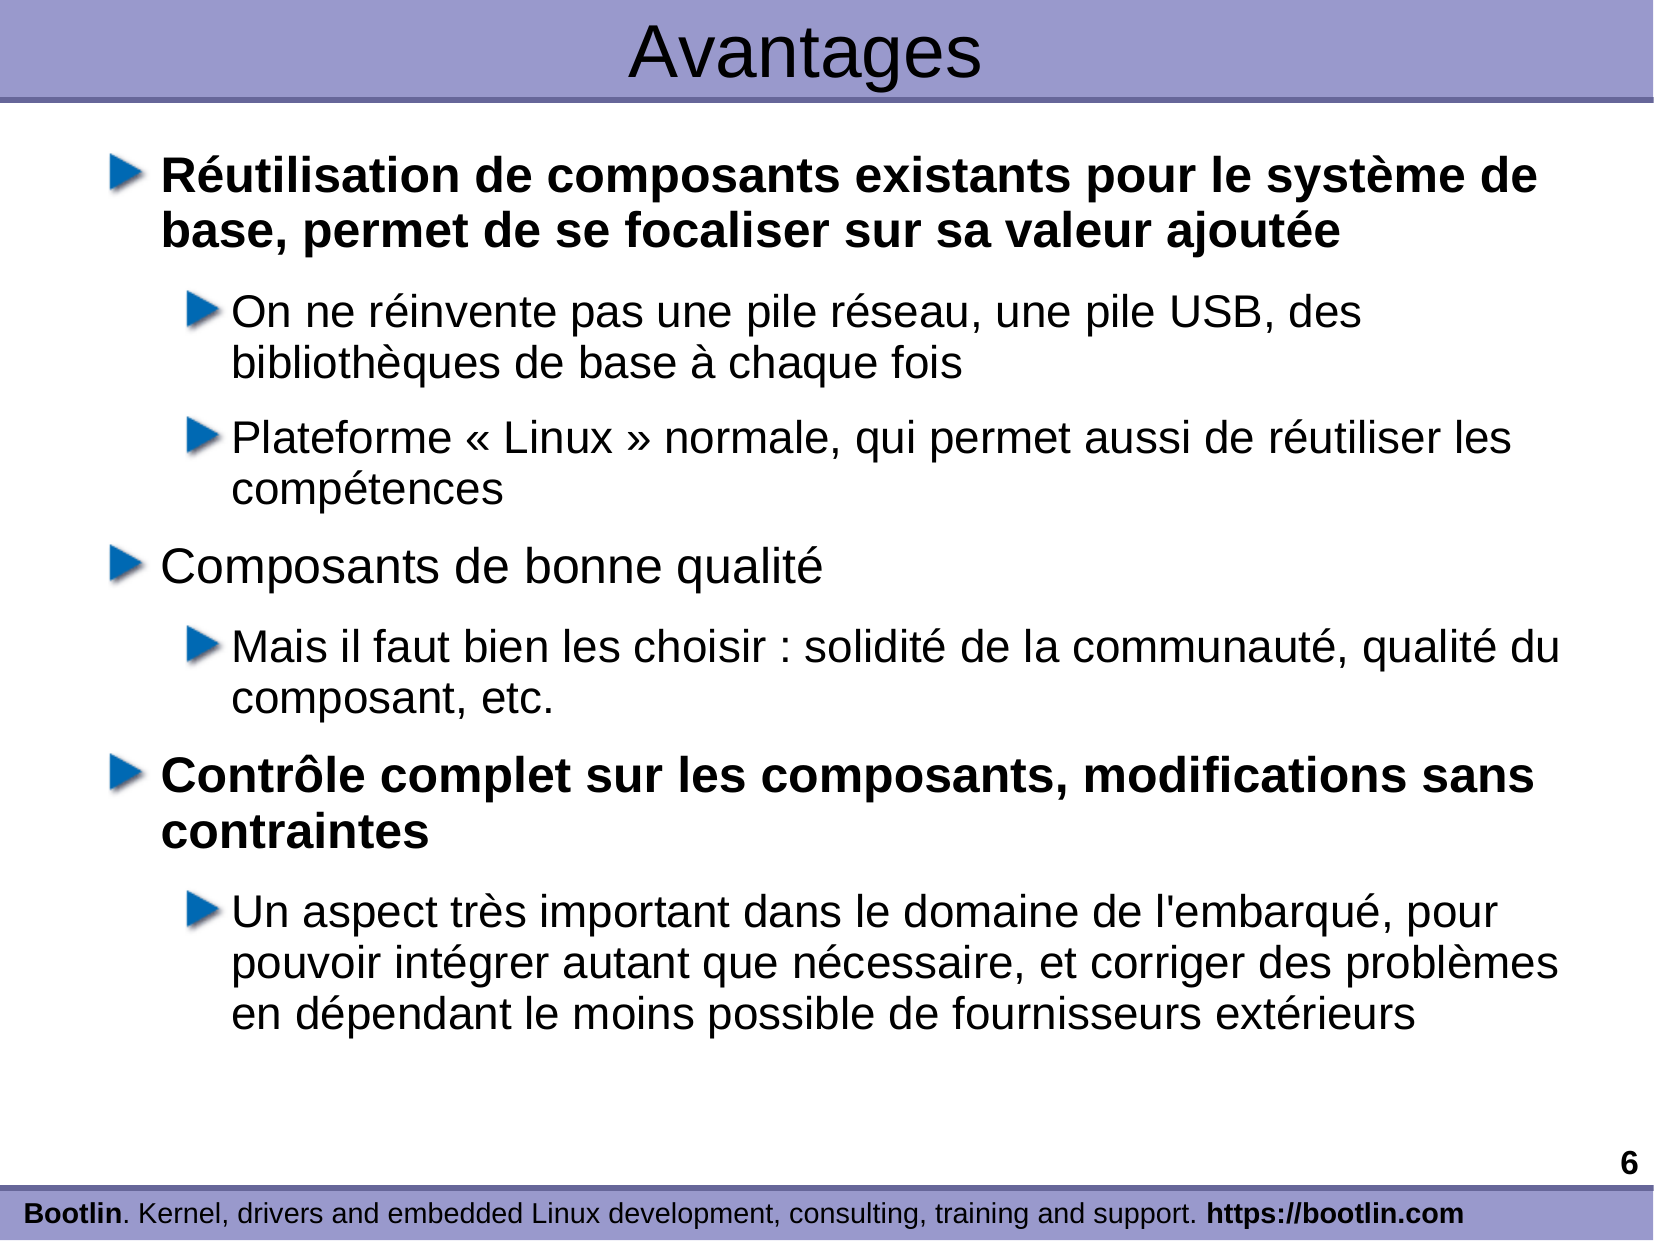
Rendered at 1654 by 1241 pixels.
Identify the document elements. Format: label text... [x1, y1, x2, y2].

title Avantages [60, 5, 1551, 97]
list Réutilisation de composants existants pour le système de base, permet de se focaliser sur sa valeur ajoutée On ne réinvente pas une pile réseau, une pile USB, des bibliothèques de base à chaque fois Plateforme « Linux » normale, qui permet aussi de réutiliser les compétences Composants de bonne qualité Mais il faut bien les choisir : solidité de la communauté, qualité du composant, etc. Contrôle complet sur les composants, modifications sans contraintes Un aspect très important dans le domaine de l'embarqué, pour pouvoir intégrer autant que nécessaire, et corriger des problèmes en dépendant le moins possible de fournisseurs extérieurs [89, 146, 1576, 1133]
